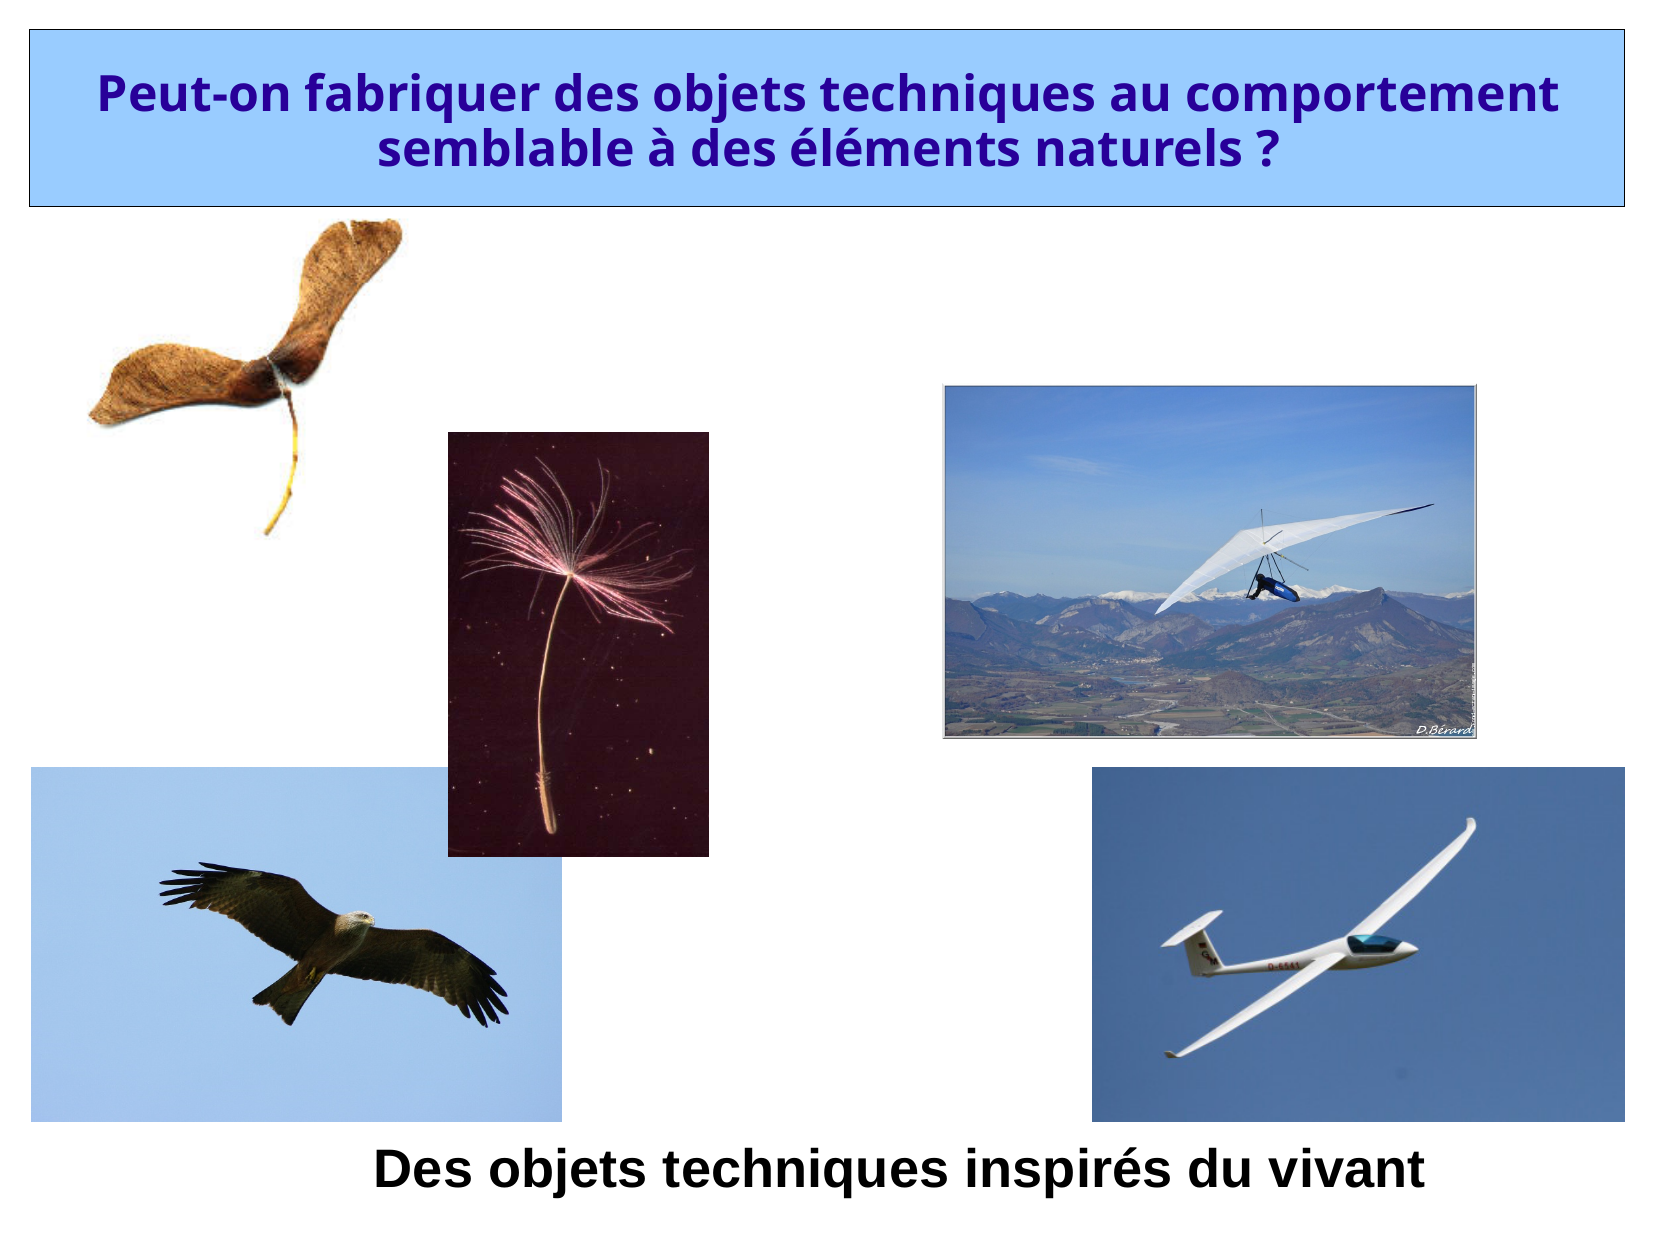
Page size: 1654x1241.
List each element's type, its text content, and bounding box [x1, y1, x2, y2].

picture [1092, 767, 1625, 1122]
title Des objets techniques inspirés du vivant [88, 1122, 1654, 1211]
text_box [30, 30, 1624, 207]
picture [31, 207, 709, 1123]
picture [942, 383, 1477, 739]
text_box Peut-on fabriquer des objets techniques au comportement semblable à des éléments naturels ? [59, 59, 1600, 187]
